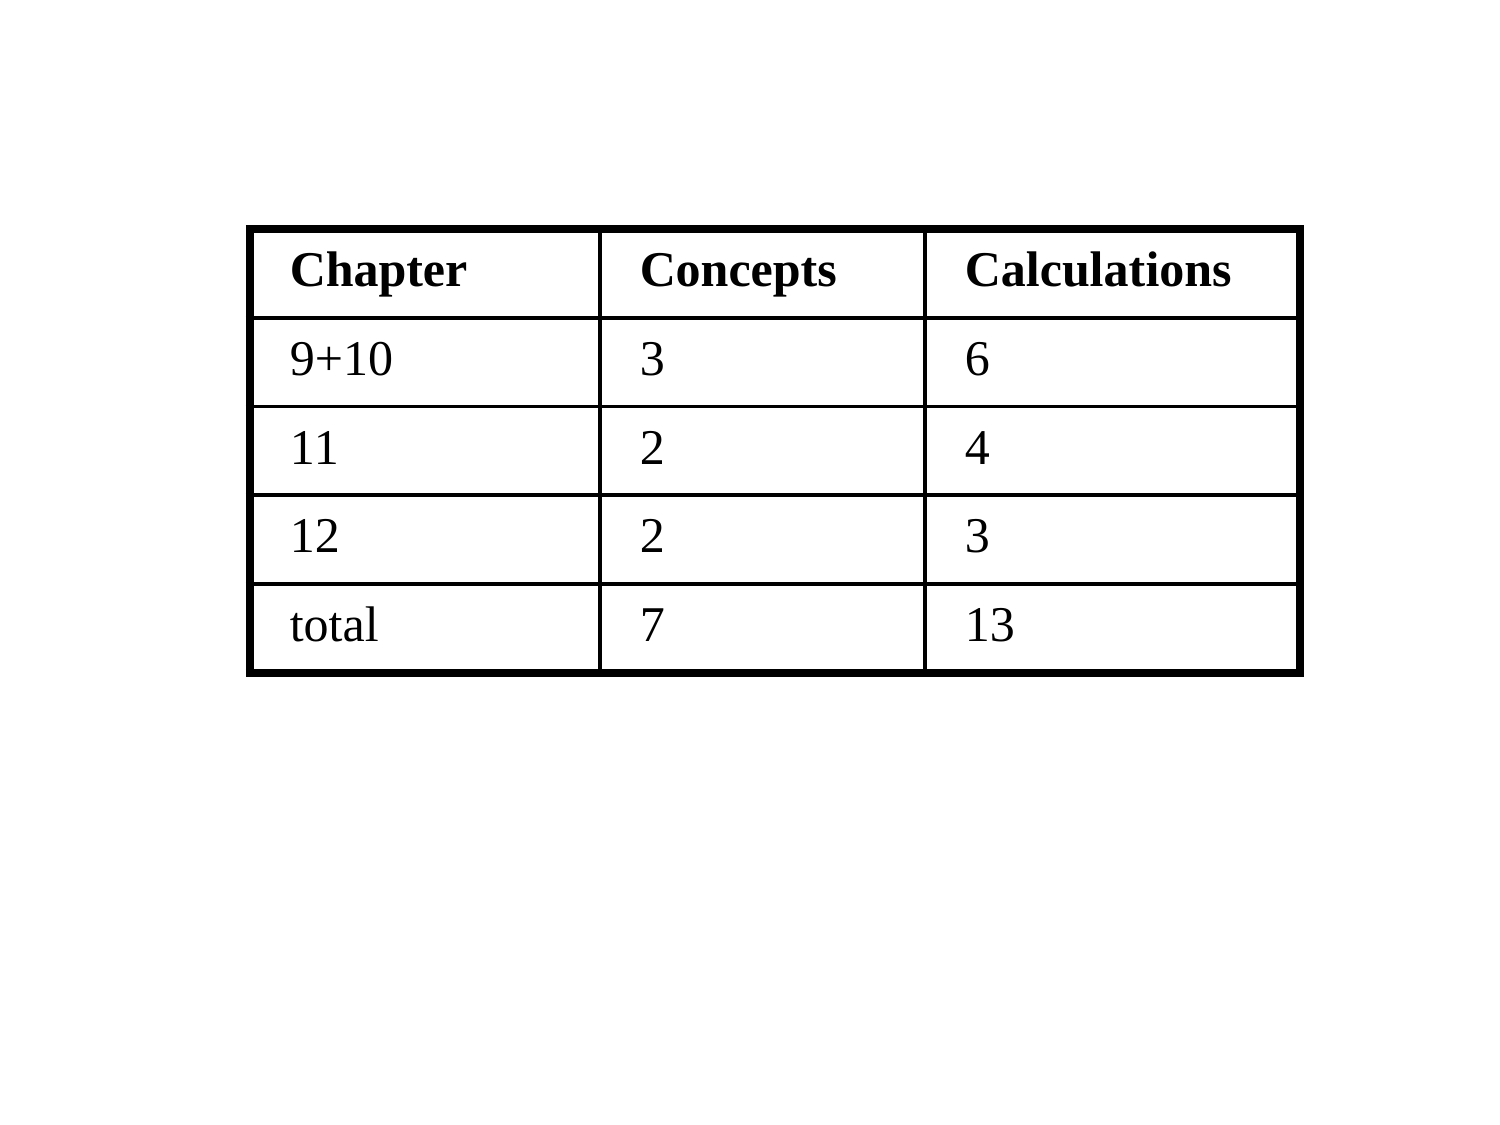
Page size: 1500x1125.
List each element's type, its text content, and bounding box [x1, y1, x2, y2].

table_cell 12 [254, 497, 598, 582]
table_cell 11 [254, 408, 598, 493]
table_cell total [254, 586, 598, 669]
table_cell 6 [927, 320, 1296, 405]
table_cell 4 [927, 408, 1296, 493]
table_cell 2 [602, 408, 923, 493]
table_cell 3 [602, 320, 923, 405]
table_header Concepts [602, 233, 923, 316]
table_cell 2 [602, 497, 923, 582]
table_cell 13 [927, 586, 1296, 669]
table_cell 7 [602, 586, 923, 669]
table_header Calculations [927, 233, 1296, 316]
table_cell 9+10 [254, 320, 598, 405]
table_cell 3 [927, 497, 1296, 582]
table_header Chapter [254, 233, 598, 316]
